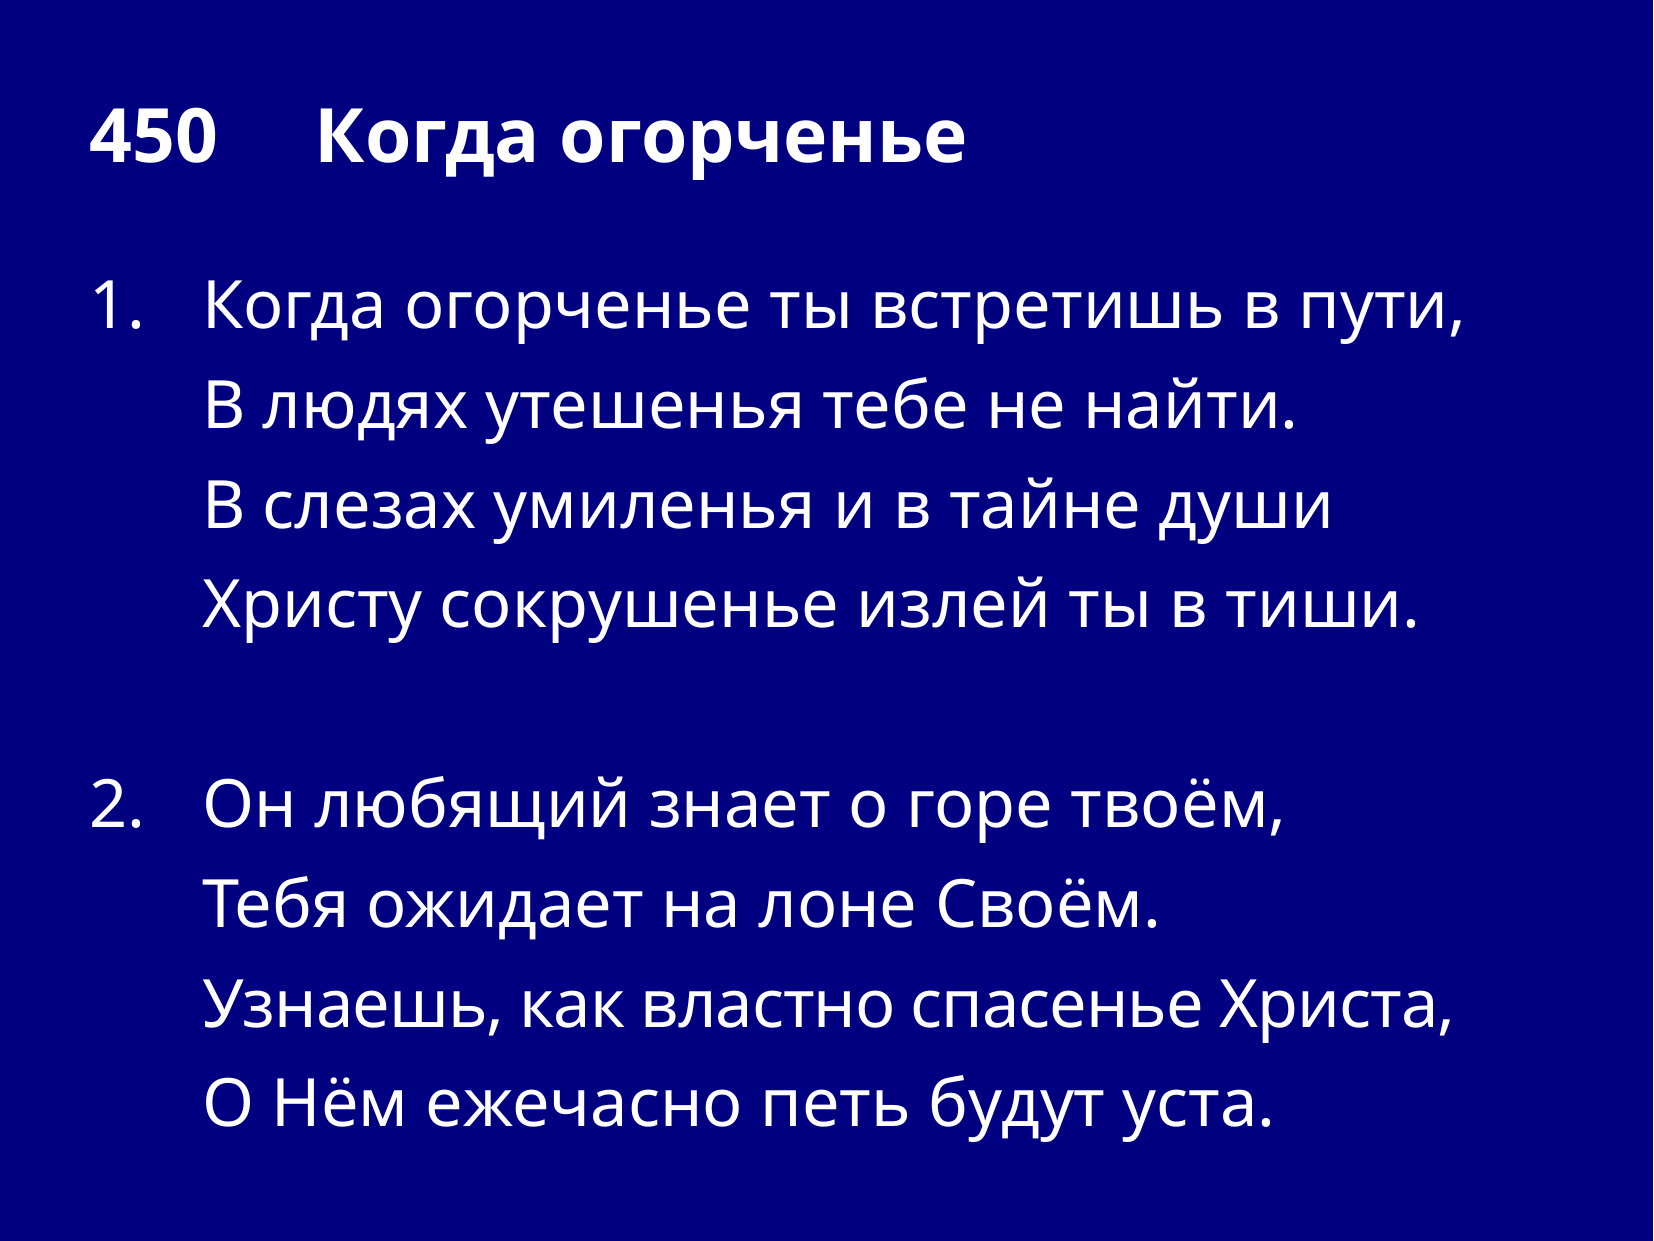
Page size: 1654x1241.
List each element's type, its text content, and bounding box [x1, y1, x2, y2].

text_box 450 Когда огорченье [75, 75, 1576, 188]
text_box 1. Когда огорченье ты встретишь в пути, В людях утешенья тебе не найти. В слезах умиленья и в тайне души Христу сокрушенье излей ты в тиши. 2. Он любящий знает о горе твоём, Тебя ожидает на лоне Своём. Узнаешь, как властно спасенье Христа, О Нём ежечасно петь будут уста. [75, 150, 1653, 1163]
